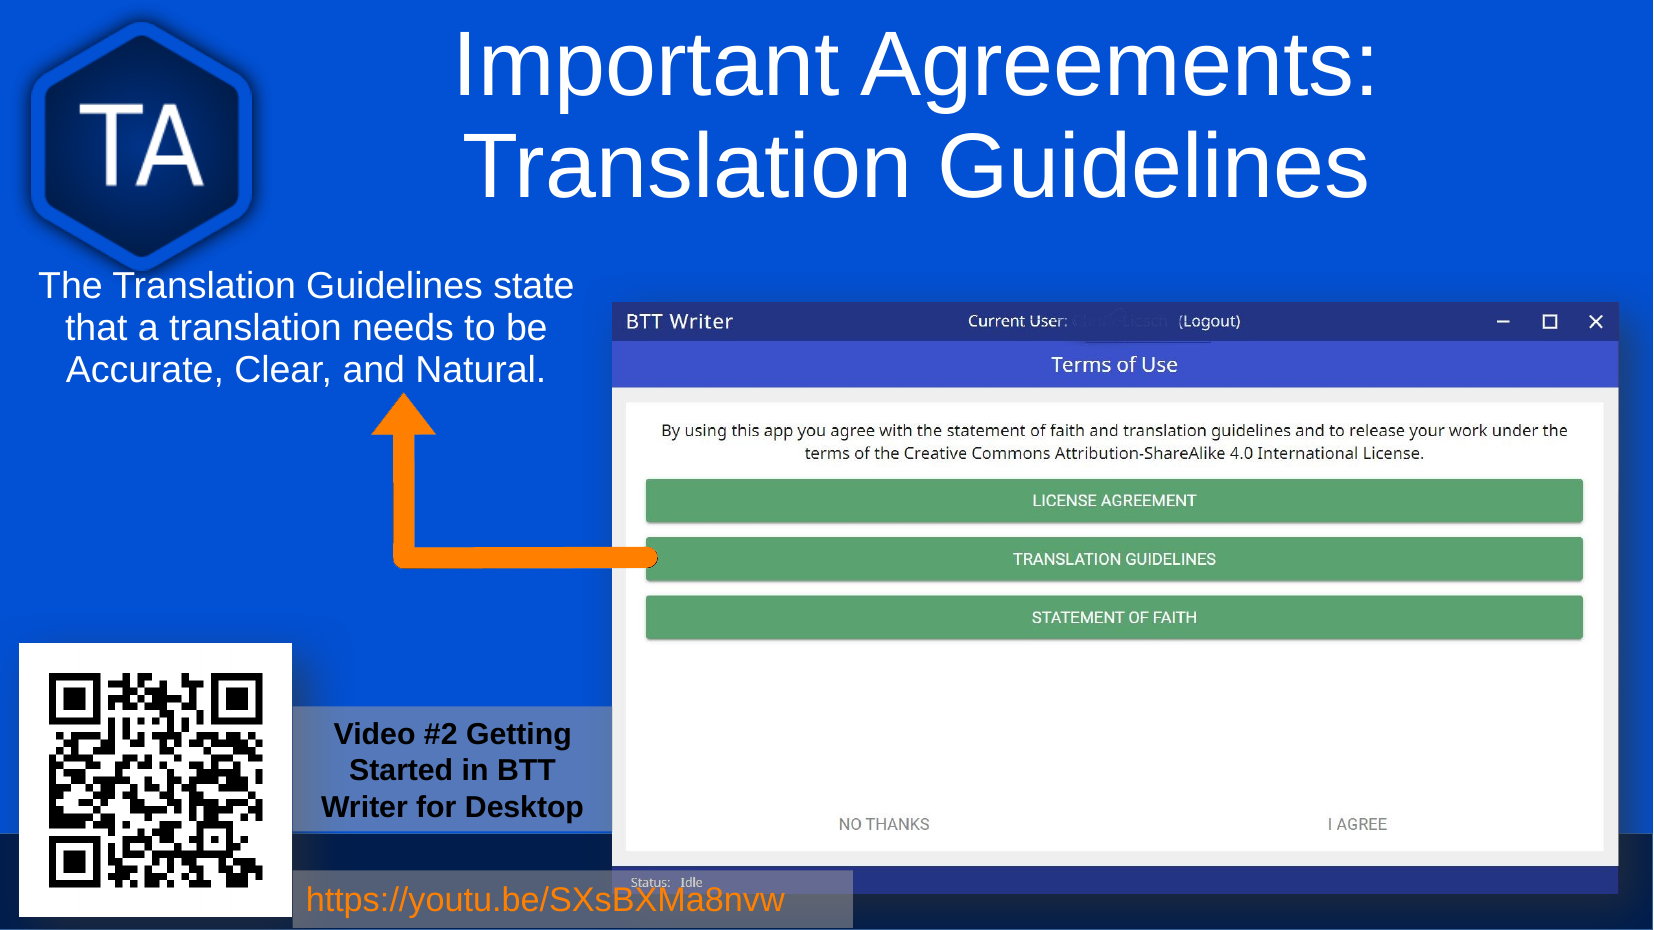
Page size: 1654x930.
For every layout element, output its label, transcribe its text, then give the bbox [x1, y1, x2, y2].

picture [31, 22, 252, 257]
text_box https://youtu.be/SXsBXMa8nvw [292, 870, 853, 928]
picture [19, 643, 292, 917]
text_box The Translation Guidelines state that a translation needs to be Accurate, Clear, and Natural. [0, 257, 613, 402]
picture [612, 302, 1619, 894]
text_box Video #2 Getting Started in BTT Writer for Desktop [292, 706, 613, 832]
title Important Agreements: Translation Guidelines [263, 12, 1571, 218]
